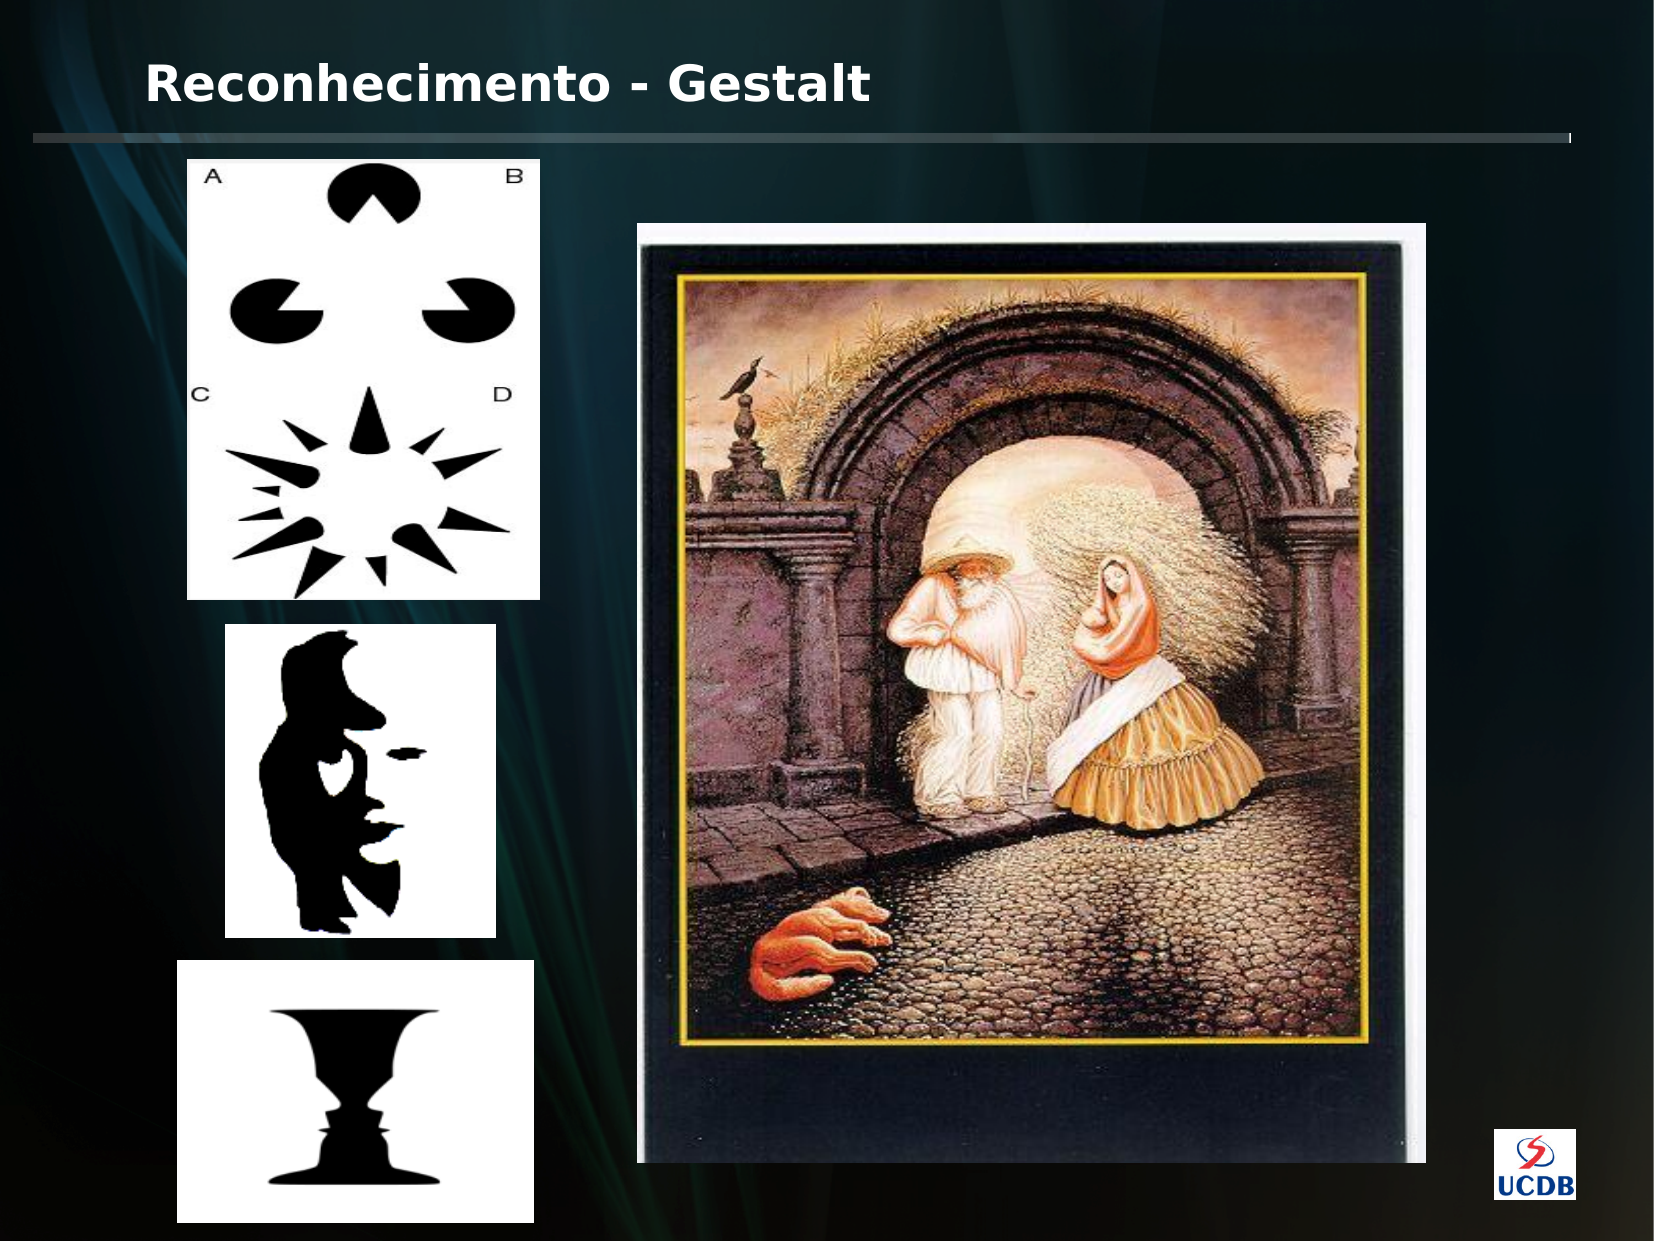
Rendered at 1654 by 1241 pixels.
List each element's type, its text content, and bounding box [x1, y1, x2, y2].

text_box Reconhecimento - Gestalt [129, 45, 887, 119]
picture [0, 0, 1654, 1241]
